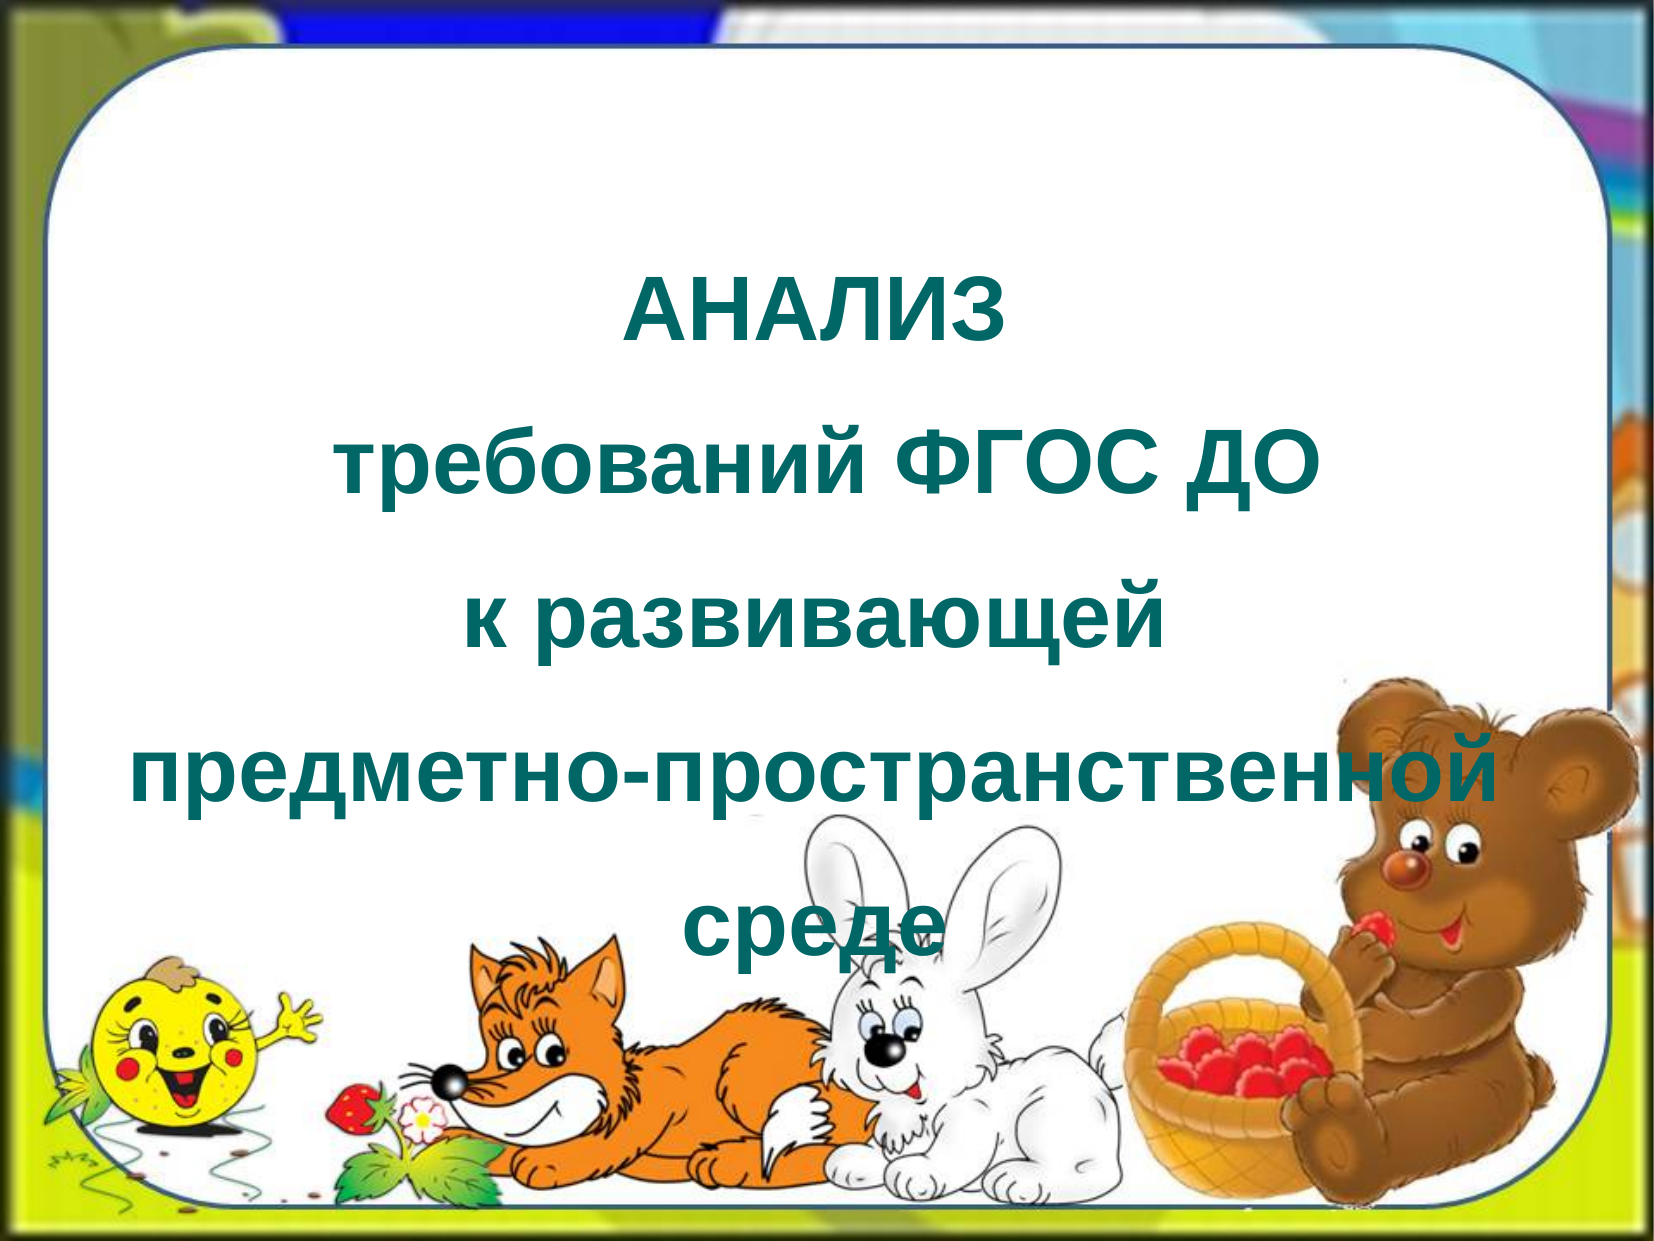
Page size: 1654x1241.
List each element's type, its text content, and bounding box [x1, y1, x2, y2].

picture [0, 0, 1654, 1241]
subtitle АНАЛИЗ требований ФГОС ДО к развивающей предметно-пространственной среде [70, 103, 1560, 975]
